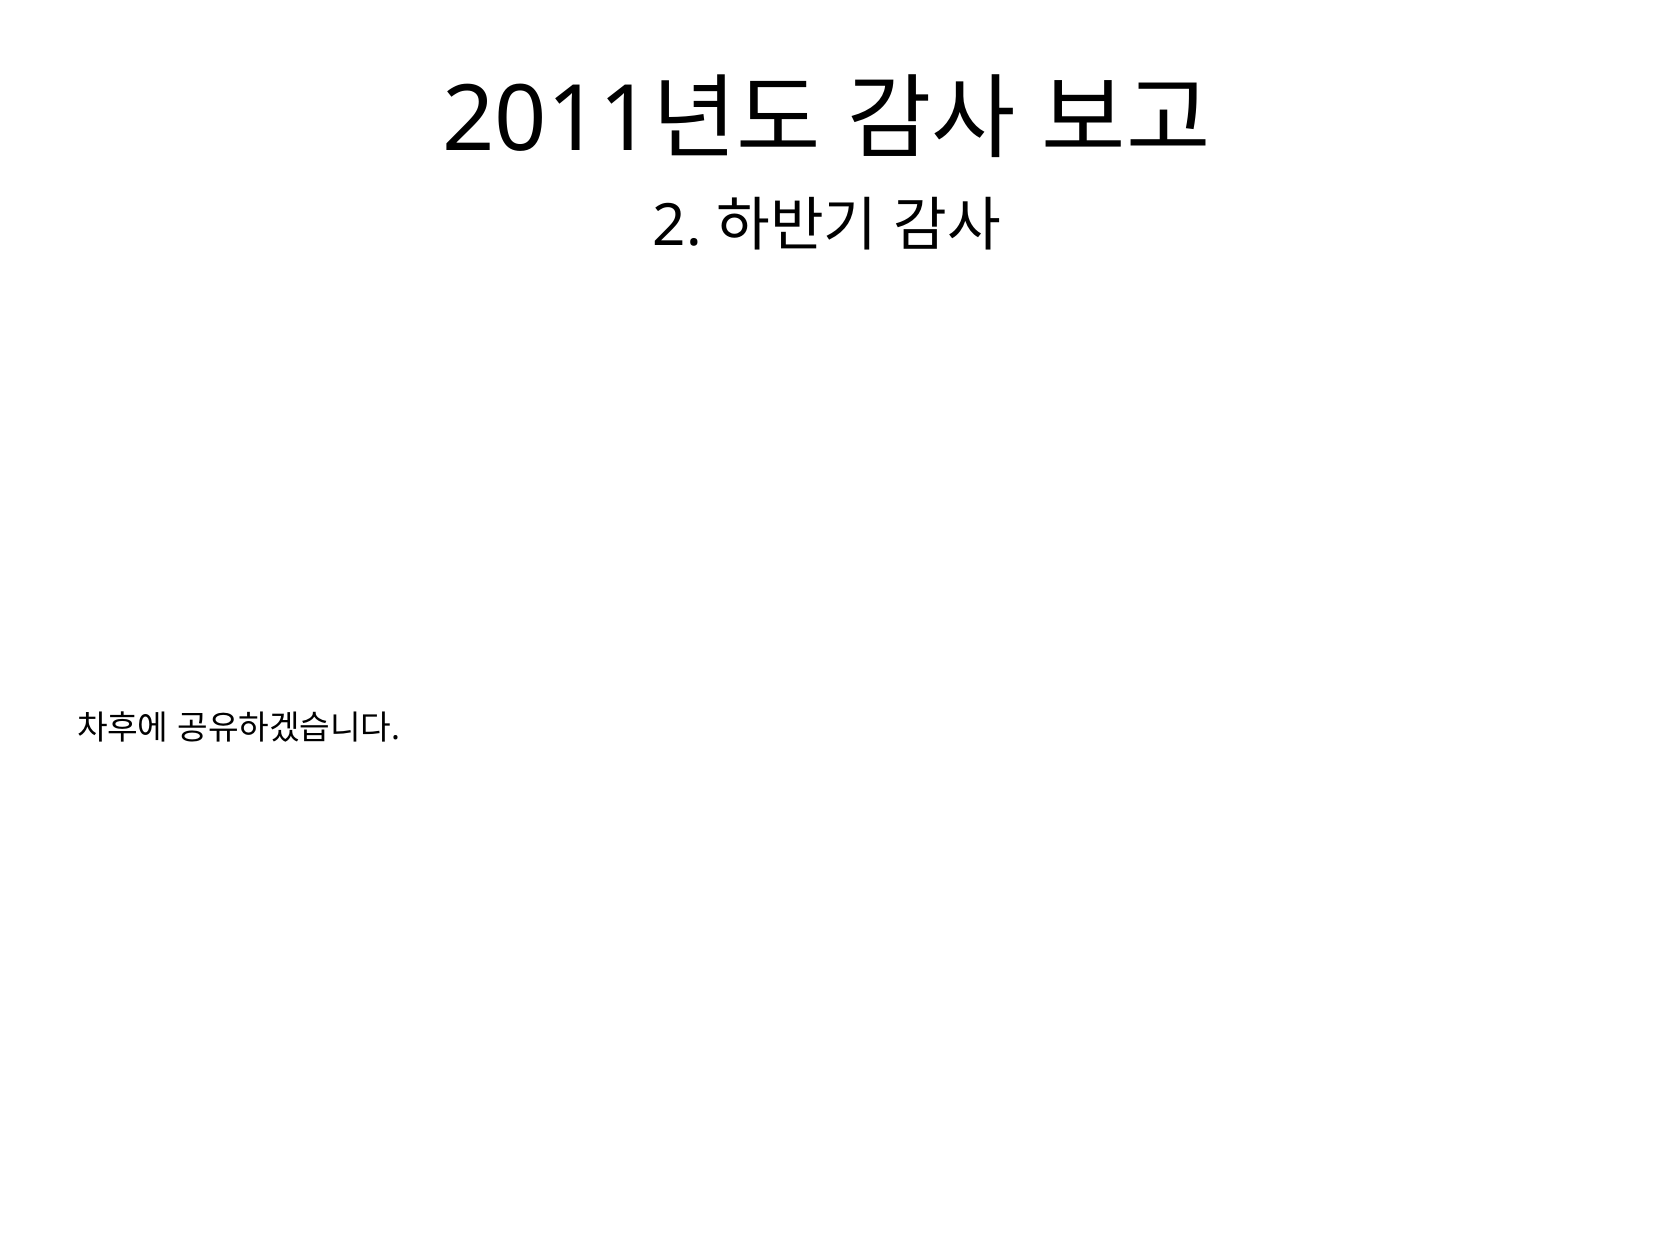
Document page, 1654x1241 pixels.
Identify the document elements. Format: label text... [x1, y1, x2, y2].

title 2011년도 감사 보고 2. 하반기 감사 [82, 49, 1571, 257]
text_box 차후에 공유하겠습니다. [77, 547, 1583, 903]
